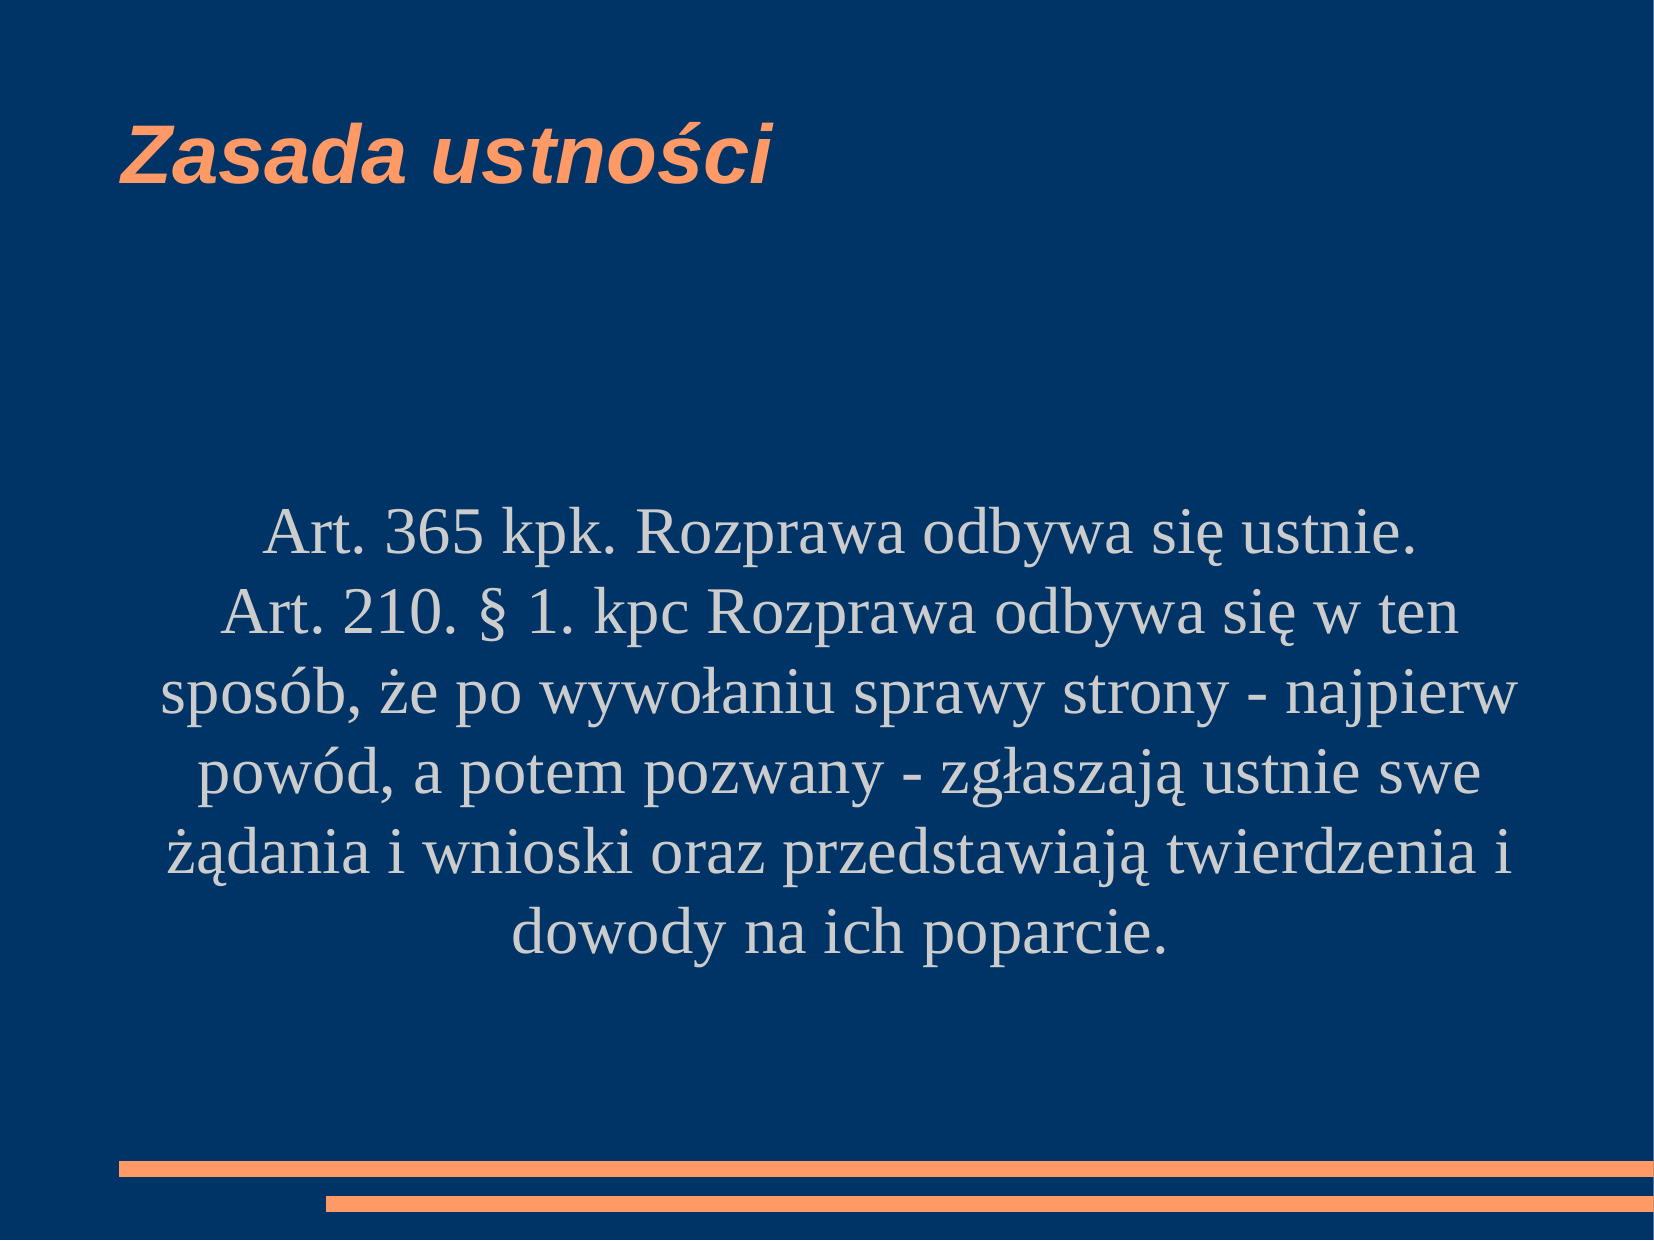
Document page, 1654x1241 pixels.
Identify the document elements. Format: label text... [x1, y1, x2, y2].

subtitle Art. 365 kpk. Rozprawa odbywa się ustnie. Art. 210. § 1. kpc Rozprawa odbywa się w ten sposób, że po wywołaniu sprawy strony - najpierw powód, a potem pozwany - zgłaszają ustnie swe żądania i wnioski oraz przedstawiają twierdzenia i dowody na ich poparcie. [121, 329, 1561, 1125]
title Zasada ustności [121, 53, 1534, 247]
